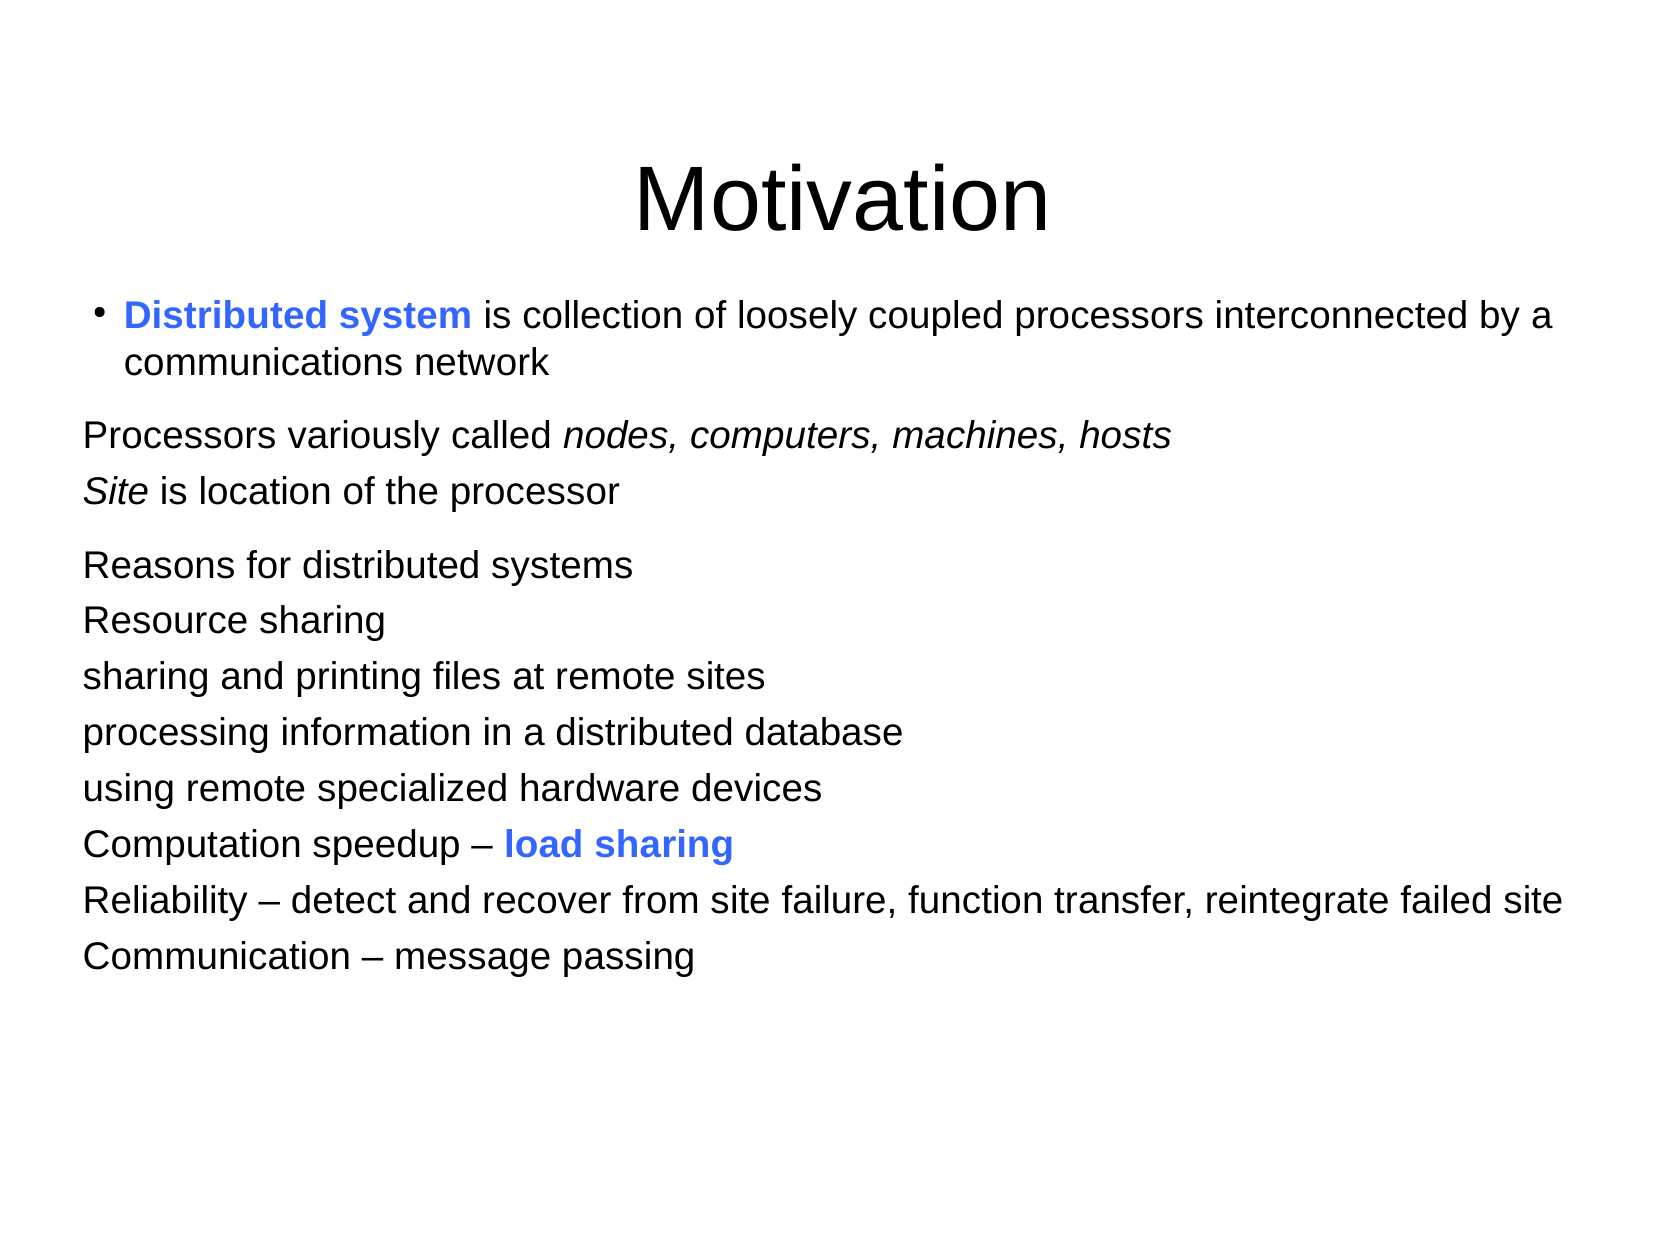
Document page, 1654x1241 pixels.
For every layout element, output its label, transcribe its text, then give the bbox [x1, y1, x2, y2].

list Distributed system is collection of loosely coupled processors interconnected by a communications network Processors variously called nodes, computers, machines, hosts Site is location of the processor Reasons for distributed systems Resource sharing sharing and printing files at remote sites processing information in a distributed database using remote specialized hardware devices Computation speedup – load sharing Reliability – detect and recover from site failure, function transfer, reintegrate failed site Communication – message passing [82, 290, 1571, 1010]
title Motivation [82, 49, 1571, 257]
